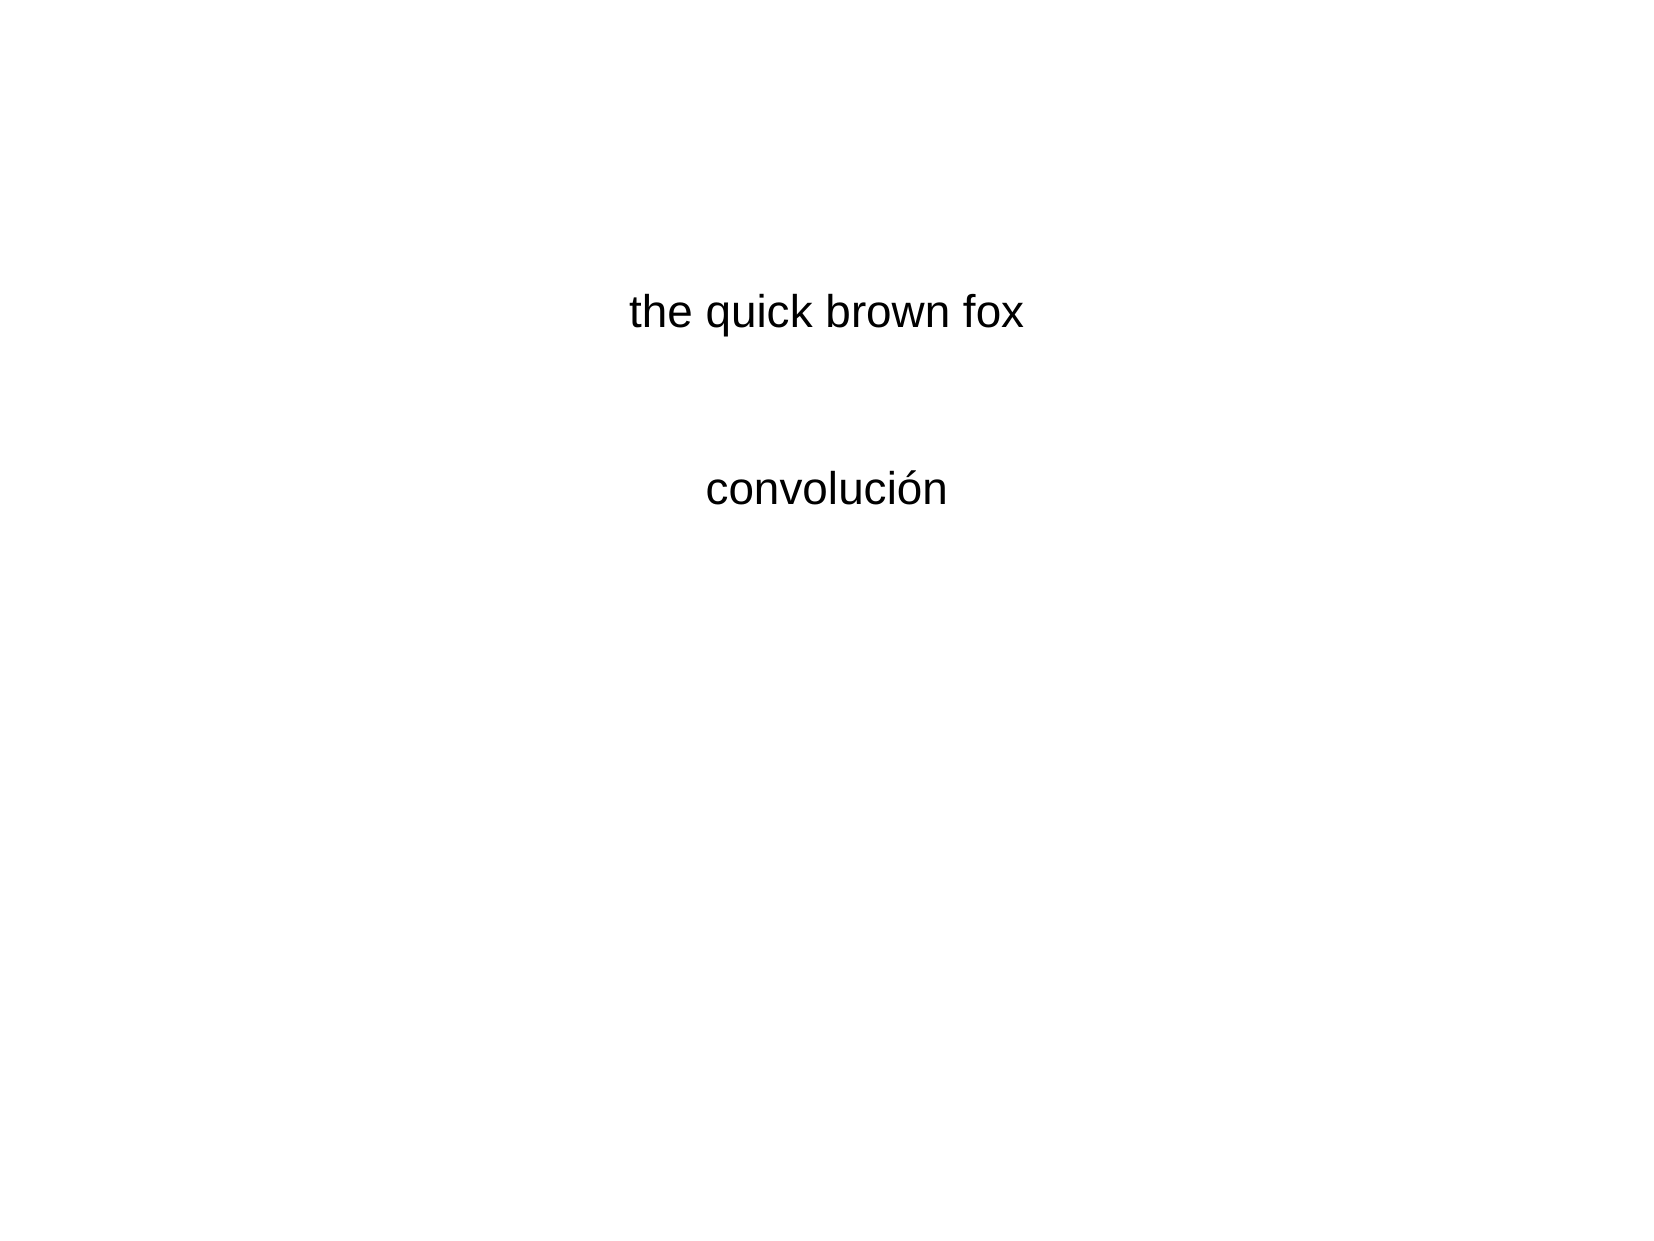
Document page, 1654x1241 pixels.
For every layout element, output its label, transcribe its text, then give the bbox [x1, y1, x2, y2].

text_box convolución [82, 415, 1571, 562]
subtitle the quick brown fox [82, 238, 1571, 384]
